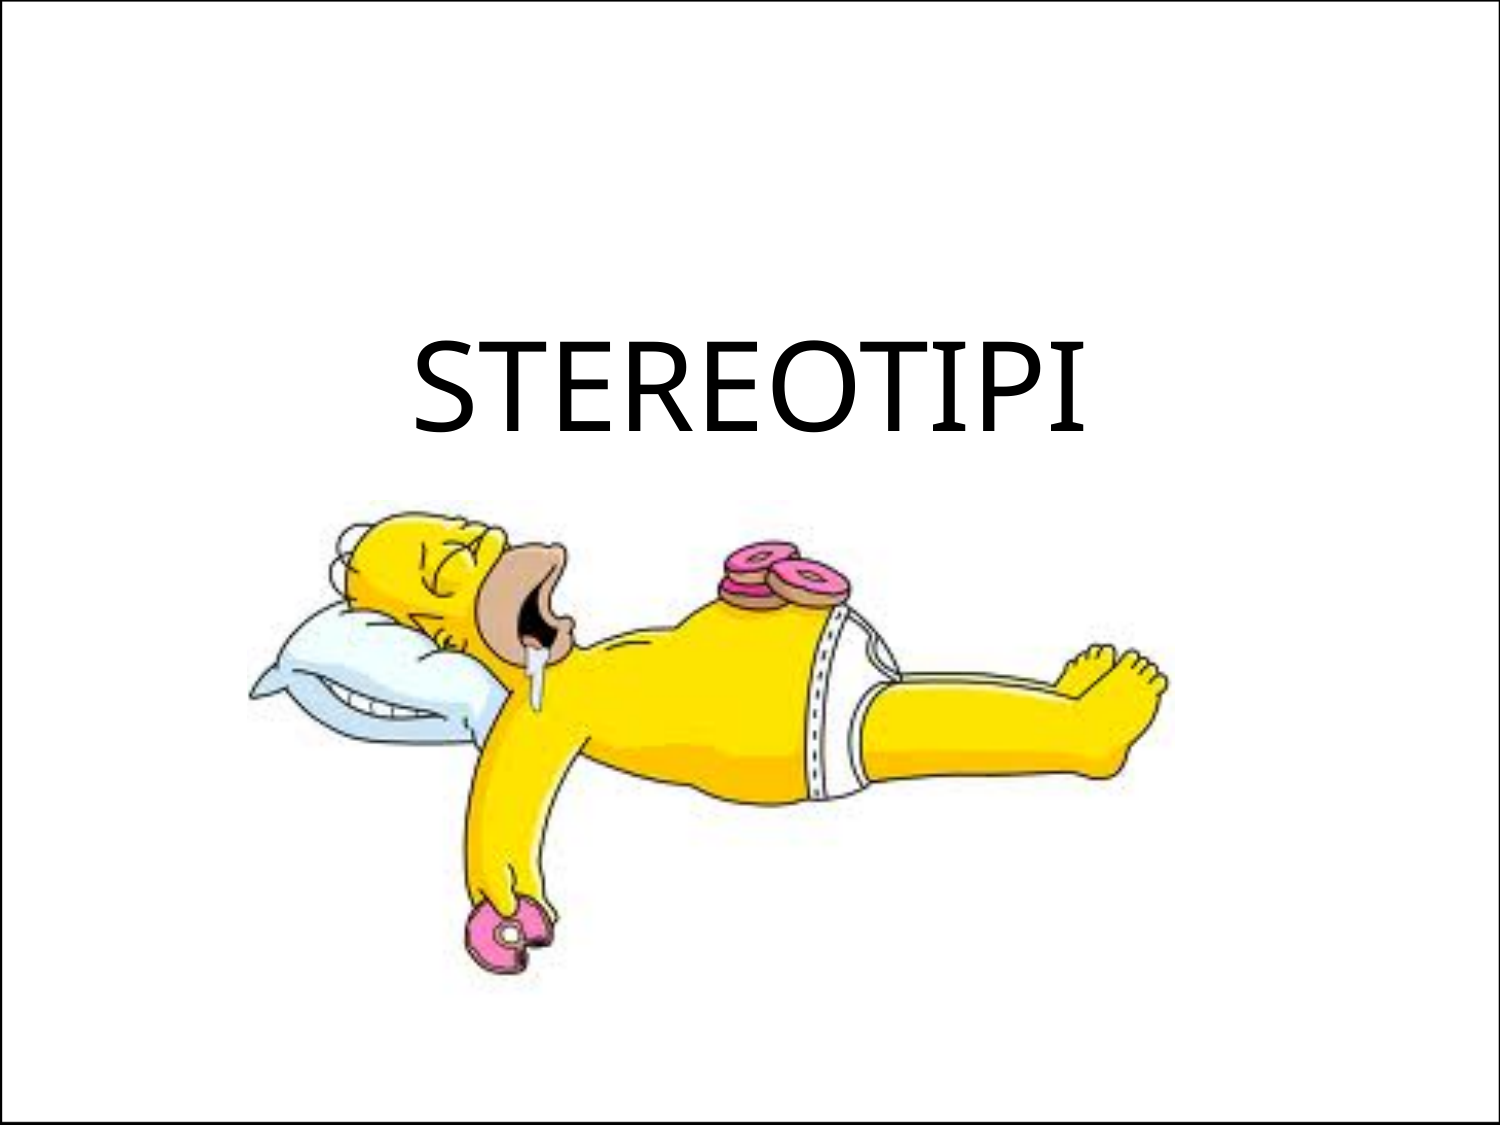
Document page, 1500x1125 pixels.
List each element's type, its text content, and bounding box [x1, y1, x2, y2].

picture [0, 0, 1500, 1125]
title STEREOTIPI [112, 260, 1388, 502]
